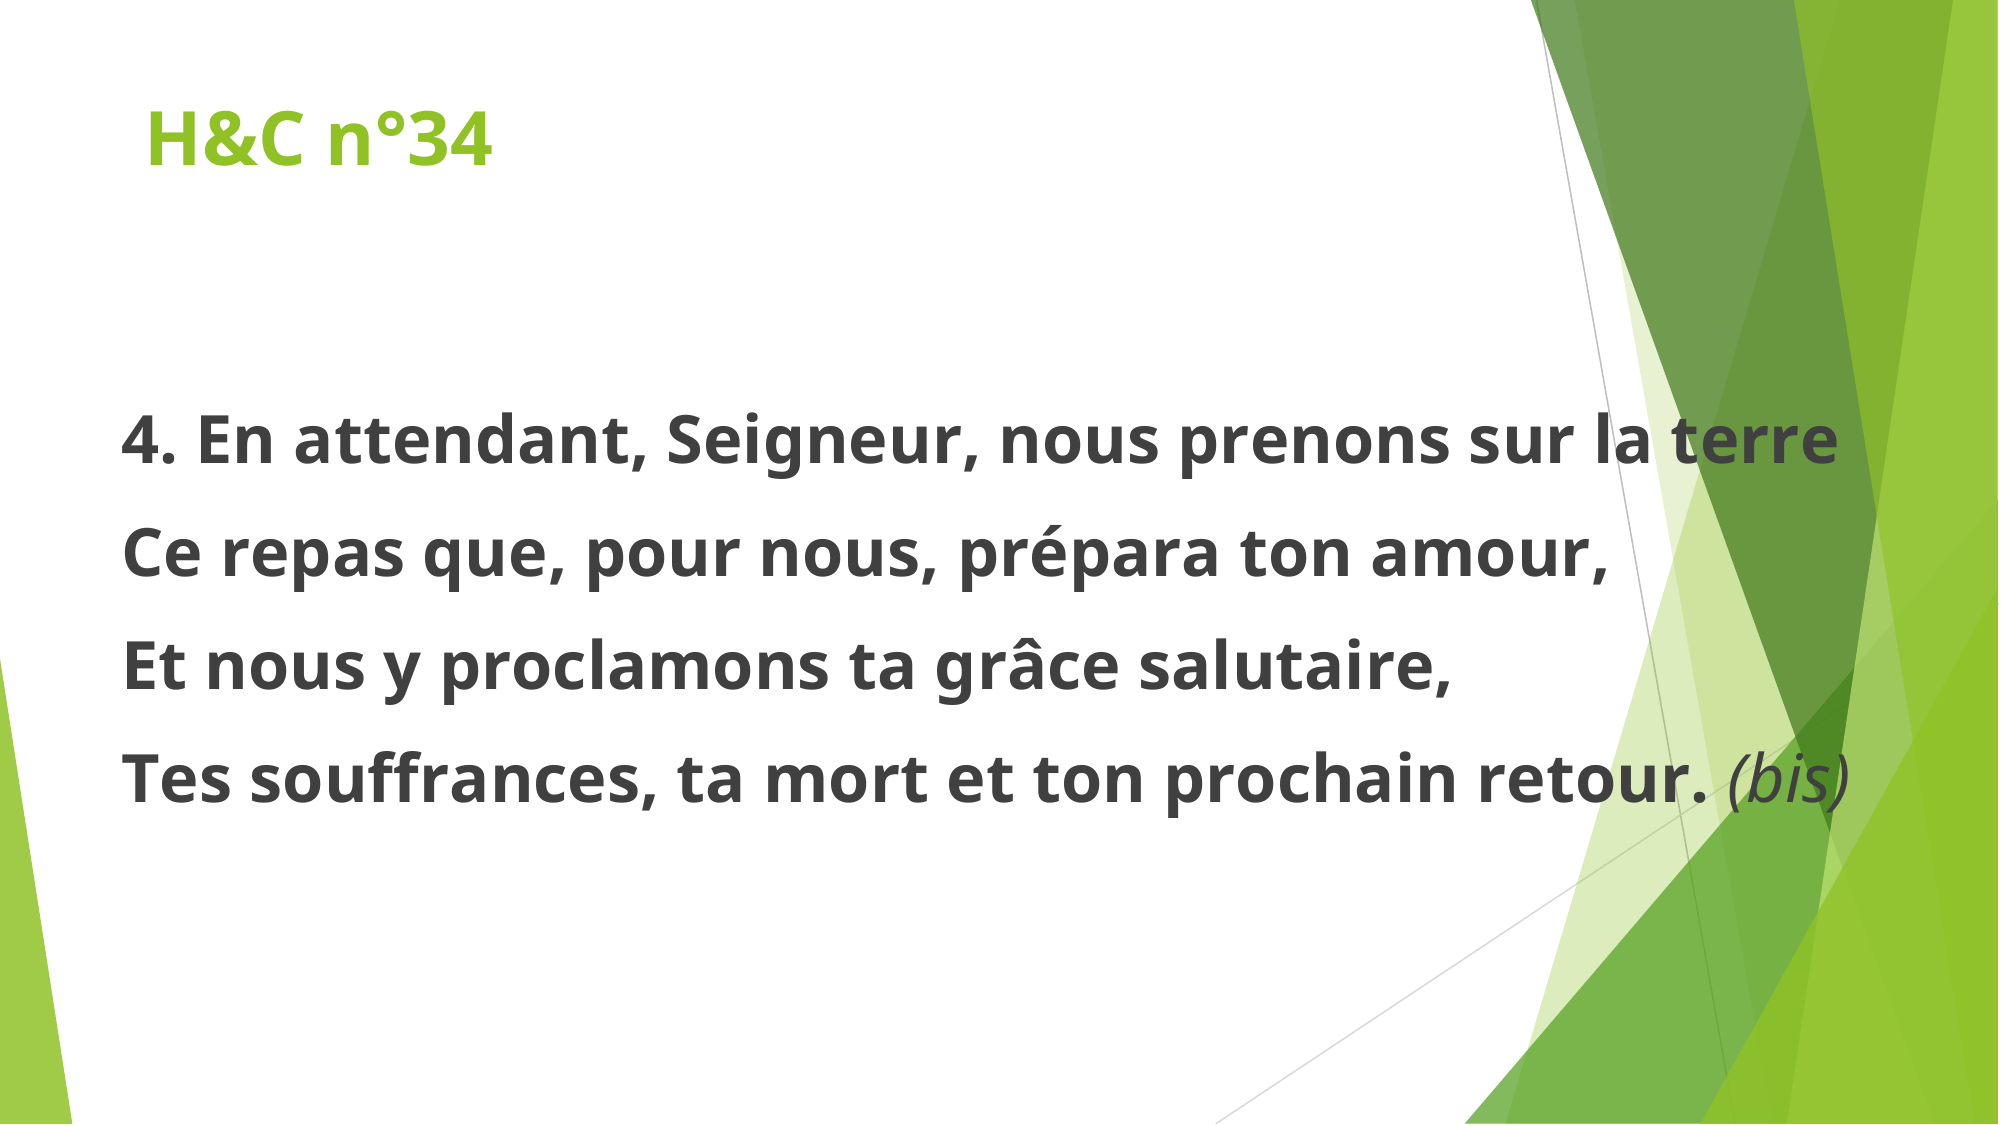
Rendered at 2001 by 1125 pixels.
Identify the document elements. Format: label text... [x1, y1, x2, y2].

text_box H&C n°34 [129, 82, 1442, 260]
text_box 4. En attendant, Seigneur, nous prenons sur la terre Ce repas que, pour nous, prépara ton amour, Et nous y proclamons ta grâce salutaire, Tes souffrances, ta mort et ton prochain retour. (bis) [106, 377, 1973, 1037]
